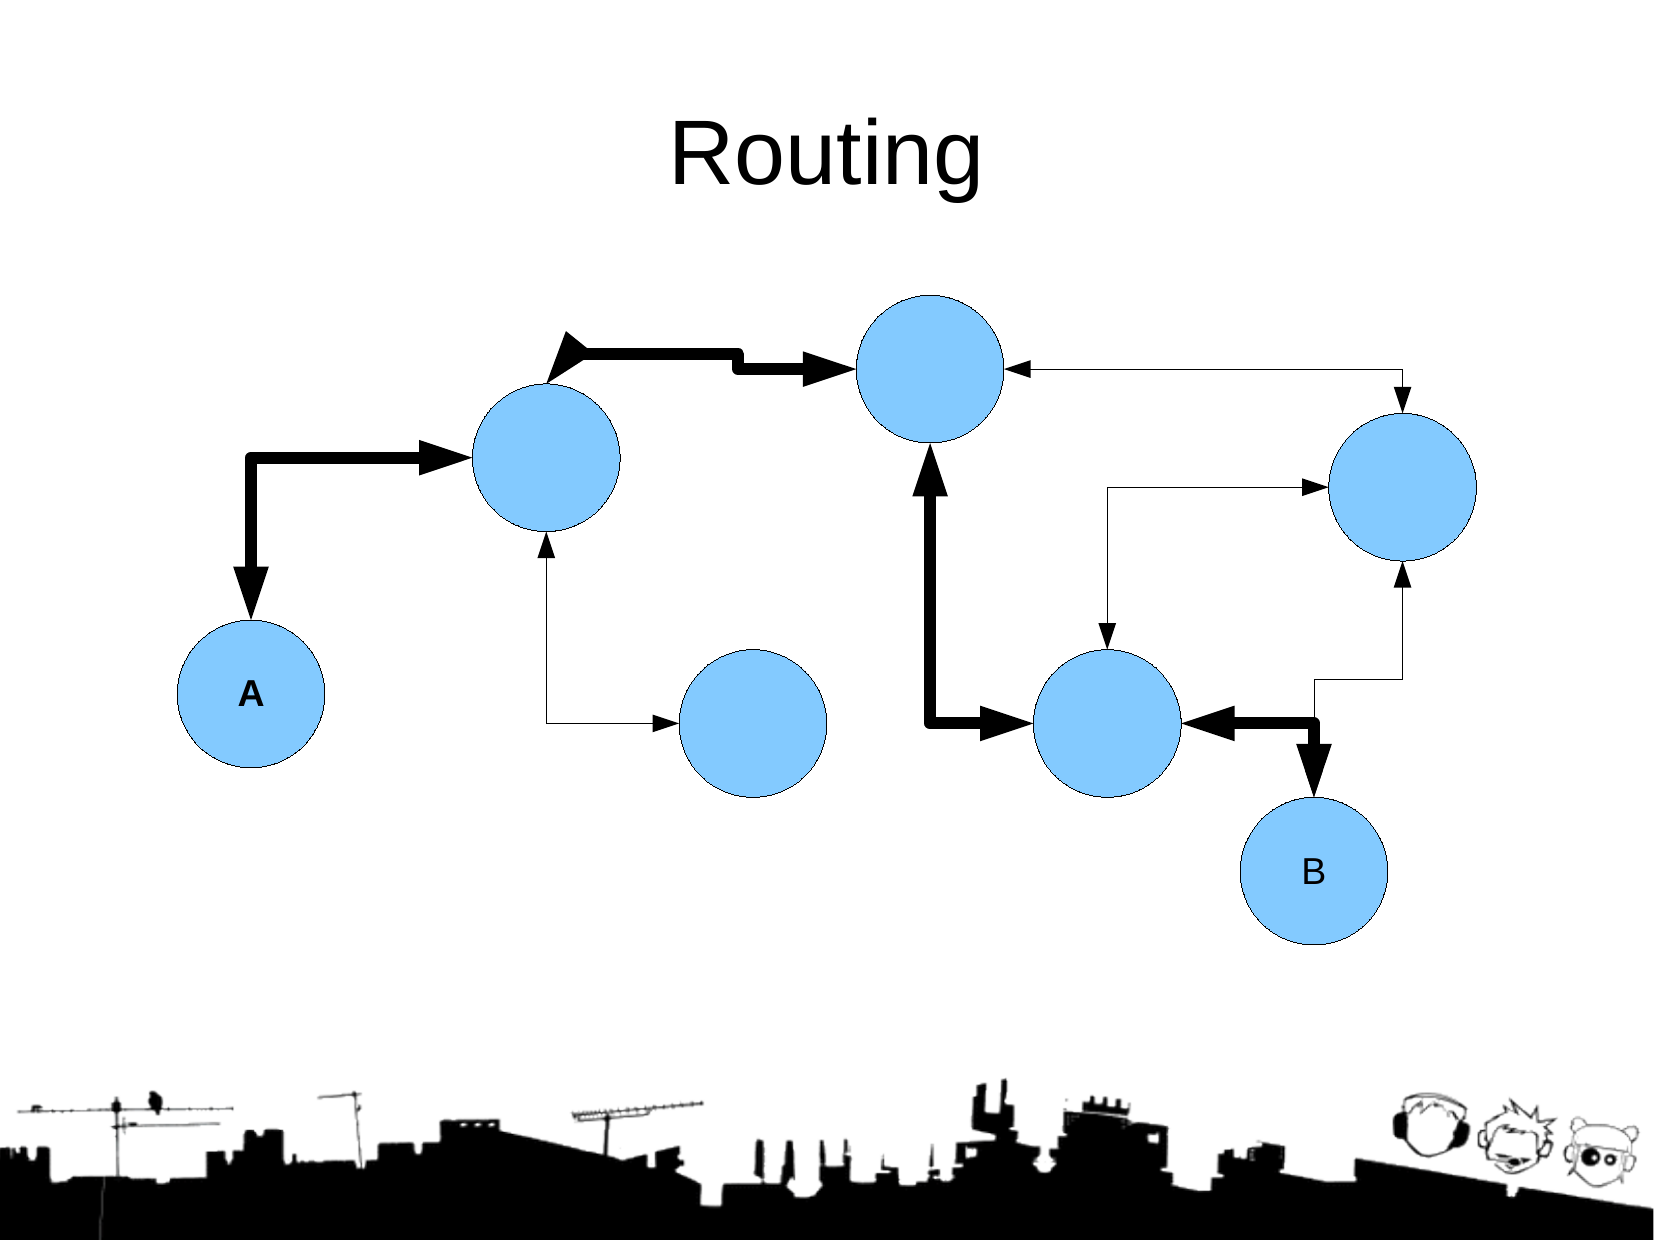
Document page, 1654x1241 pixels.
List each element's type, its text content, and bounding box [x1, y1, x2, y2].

picture [0, 1077, 1654, 1240]
text_box [1033, 649, 1182, 798]
text_box [856, 295, 1004, 443]
title Routing [82, 56, 1571, 250]
text_box [1328, 413, 1477, 562]
text_box [679, 649, 827, 798]
text_box A [177, 620, 325, 768]
text_box [472, 383, 621, 532]
text_box B [1240, 797, 1388, 945]
